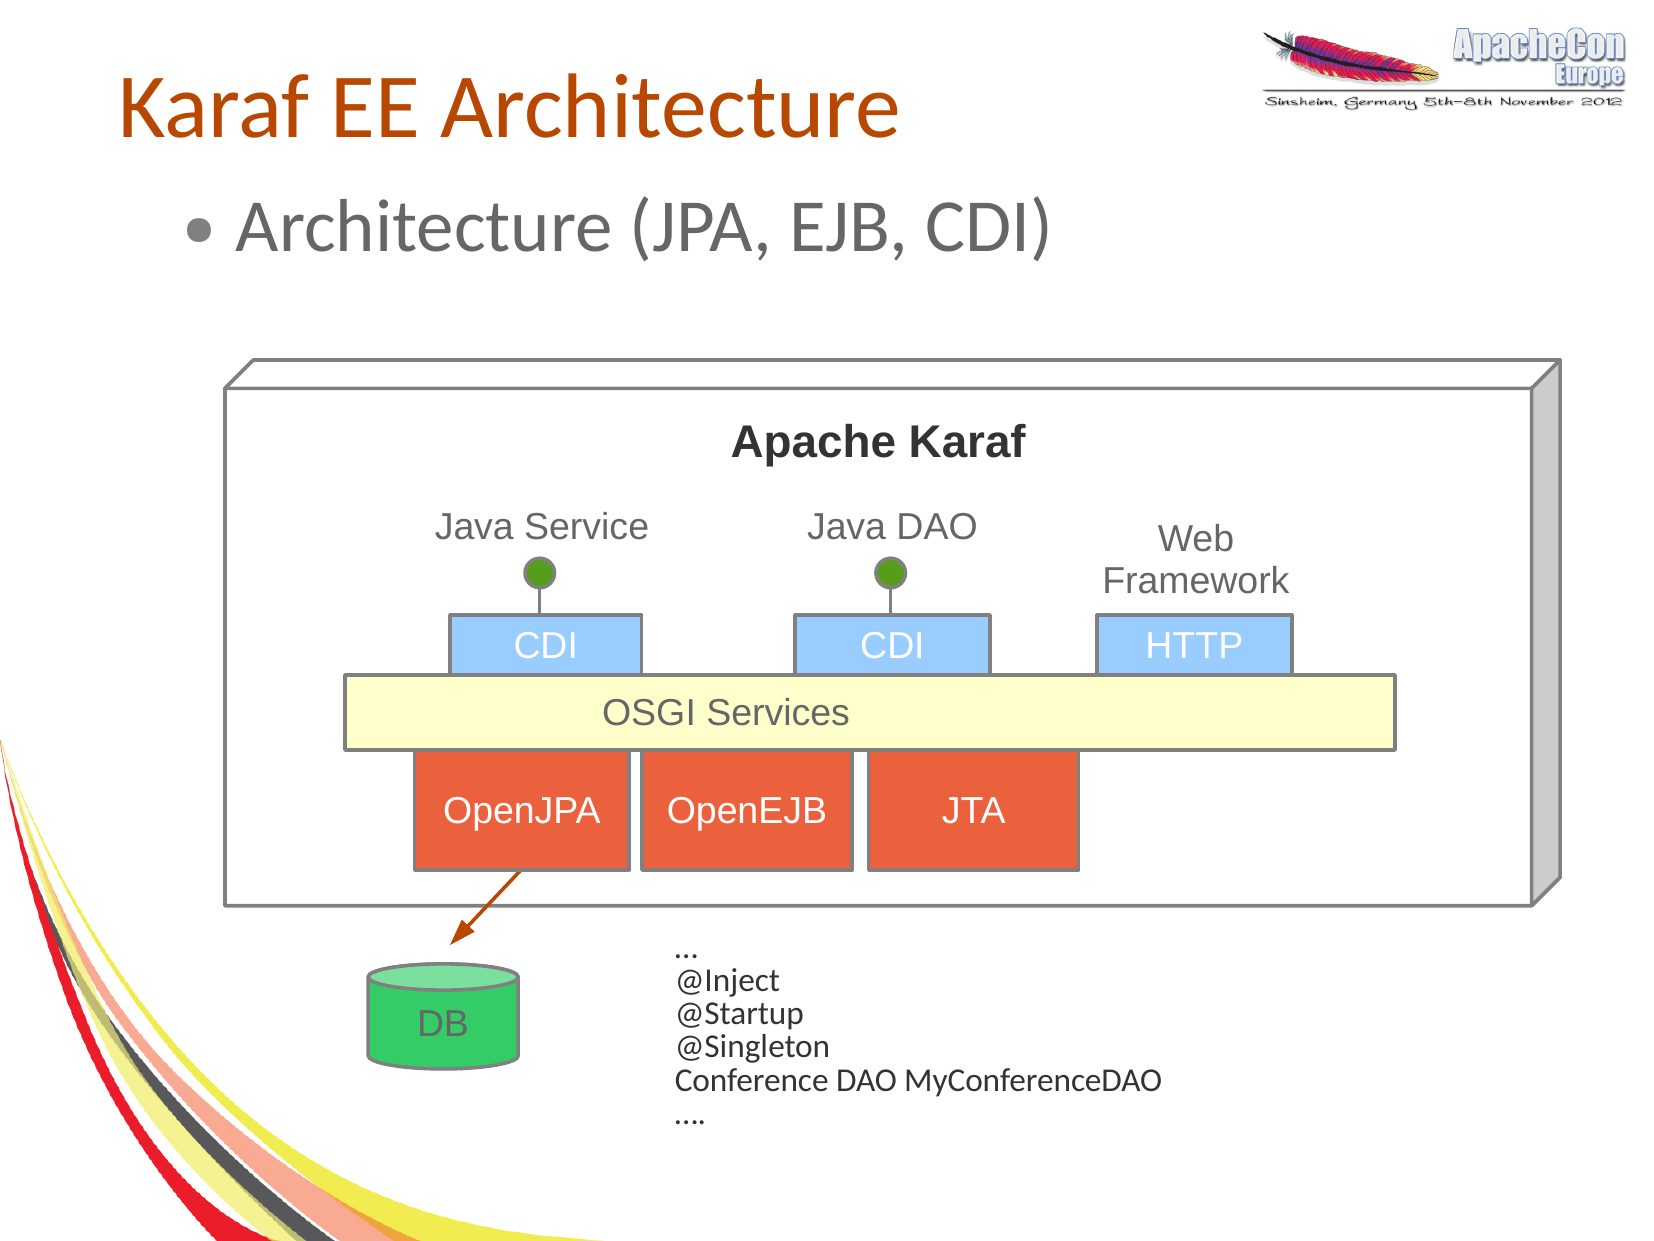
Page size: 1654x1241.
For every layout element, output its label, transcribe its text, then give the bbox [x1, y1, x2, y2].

text_box [875, 558, 906, 588]
text_box OSGI Services [587, 684, 873, 741]
text_box OpenJPA [414, 750, 630, 871]
text_box CDI [795, 615, 991, 676]
text_box [345, 675, 1396, 751]
text_box Java DAO [792, 498, 1003, 556]
text_box CDI [450, 615, 642, 676]
text_box Web Framework [1075, 510, 1316, 609]
text_box OpenEJB [641, 750, 852, 871]
text_box JTA [868, 750, 1079, 871]
text_box HTTP [1096, 615, 1292, 676]
title Karaf EE Architecture [59, 59, 1418, 171]
picture [0, 0, 1654, 1241]
text_box DB [368, 978, 519, 1069]
text_box … @Inject @Startup @Singleton Conference DAO MyConferenceDAO …. [660, 925, 1216, 1186]
text_box Java Service [420, 498, 676, 556]
text_box Apache Karaf [225, 389, 1531, 906]
text_box [525, 558, 555, 588]
list Architecture (JPA, EJB, CDI) [165, 195, 1524, 901]
